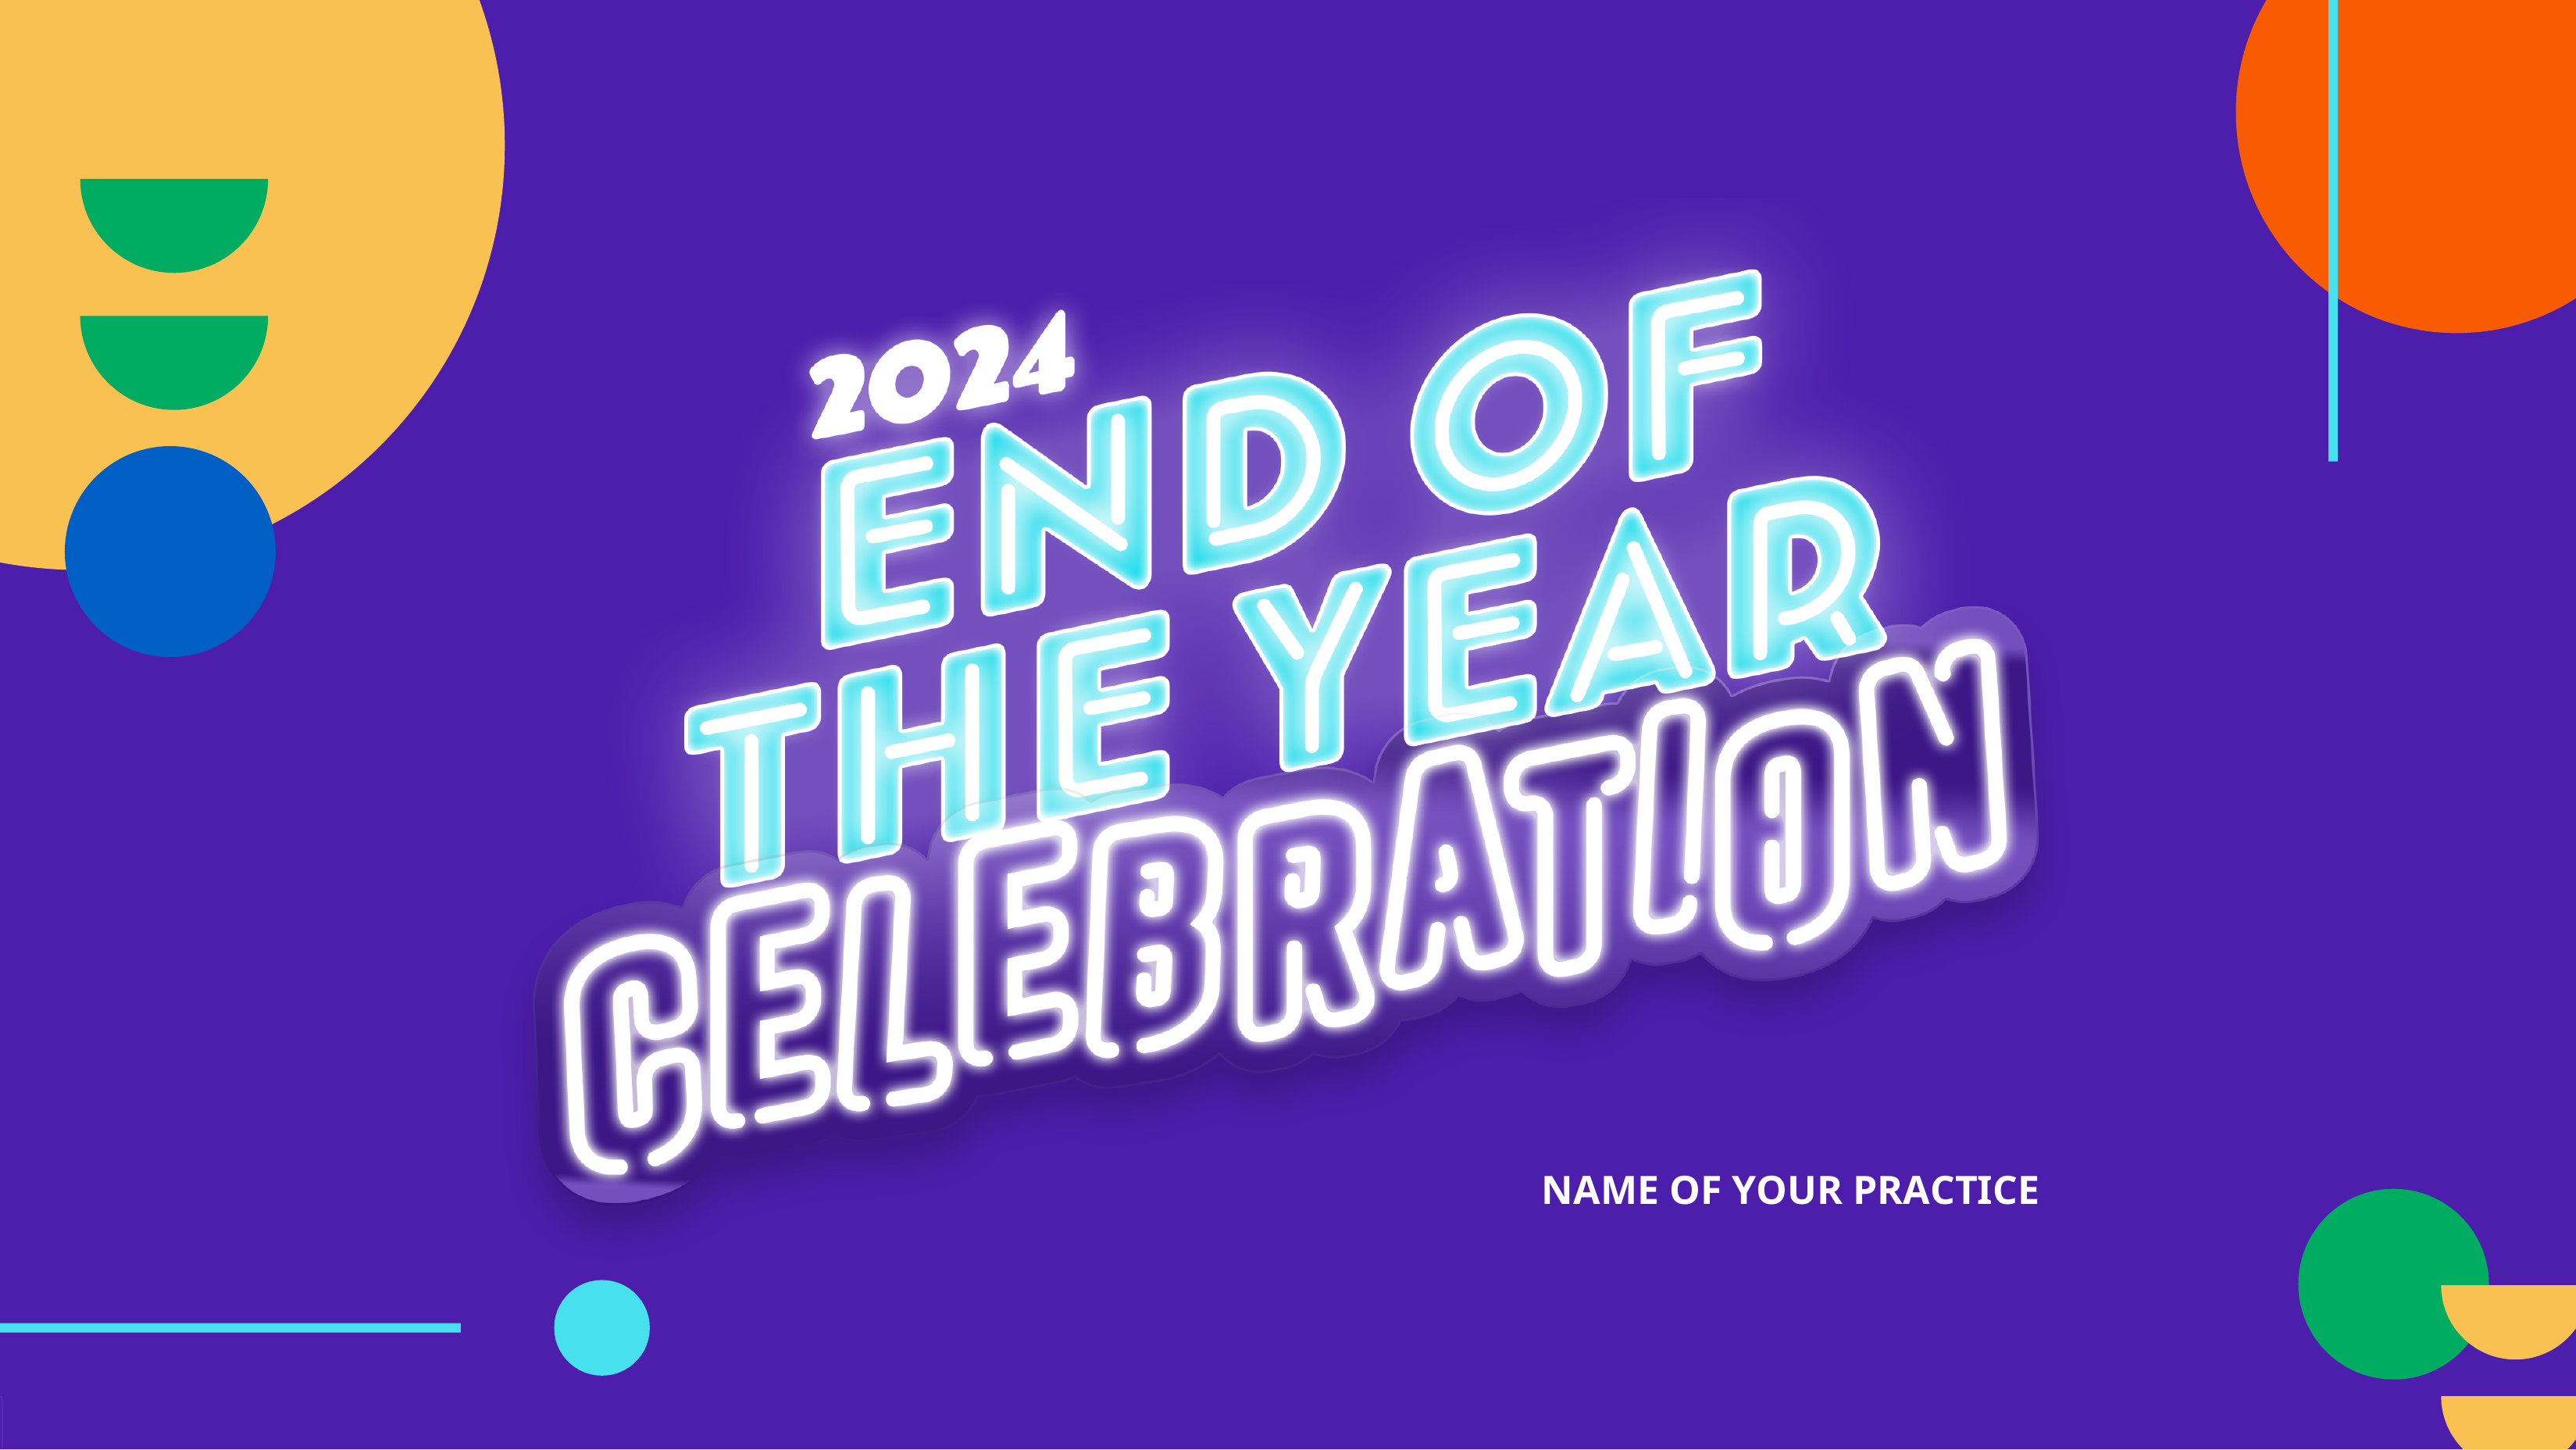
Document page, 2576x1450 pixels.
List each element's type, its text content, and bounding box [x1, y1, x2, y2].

text_box [0, 0, 2576, 1450]
picture [487, 198, 2089, 1300]
text_box NAME OF YOUR PRACTICE [1493, 1159, 2089, 1219]
